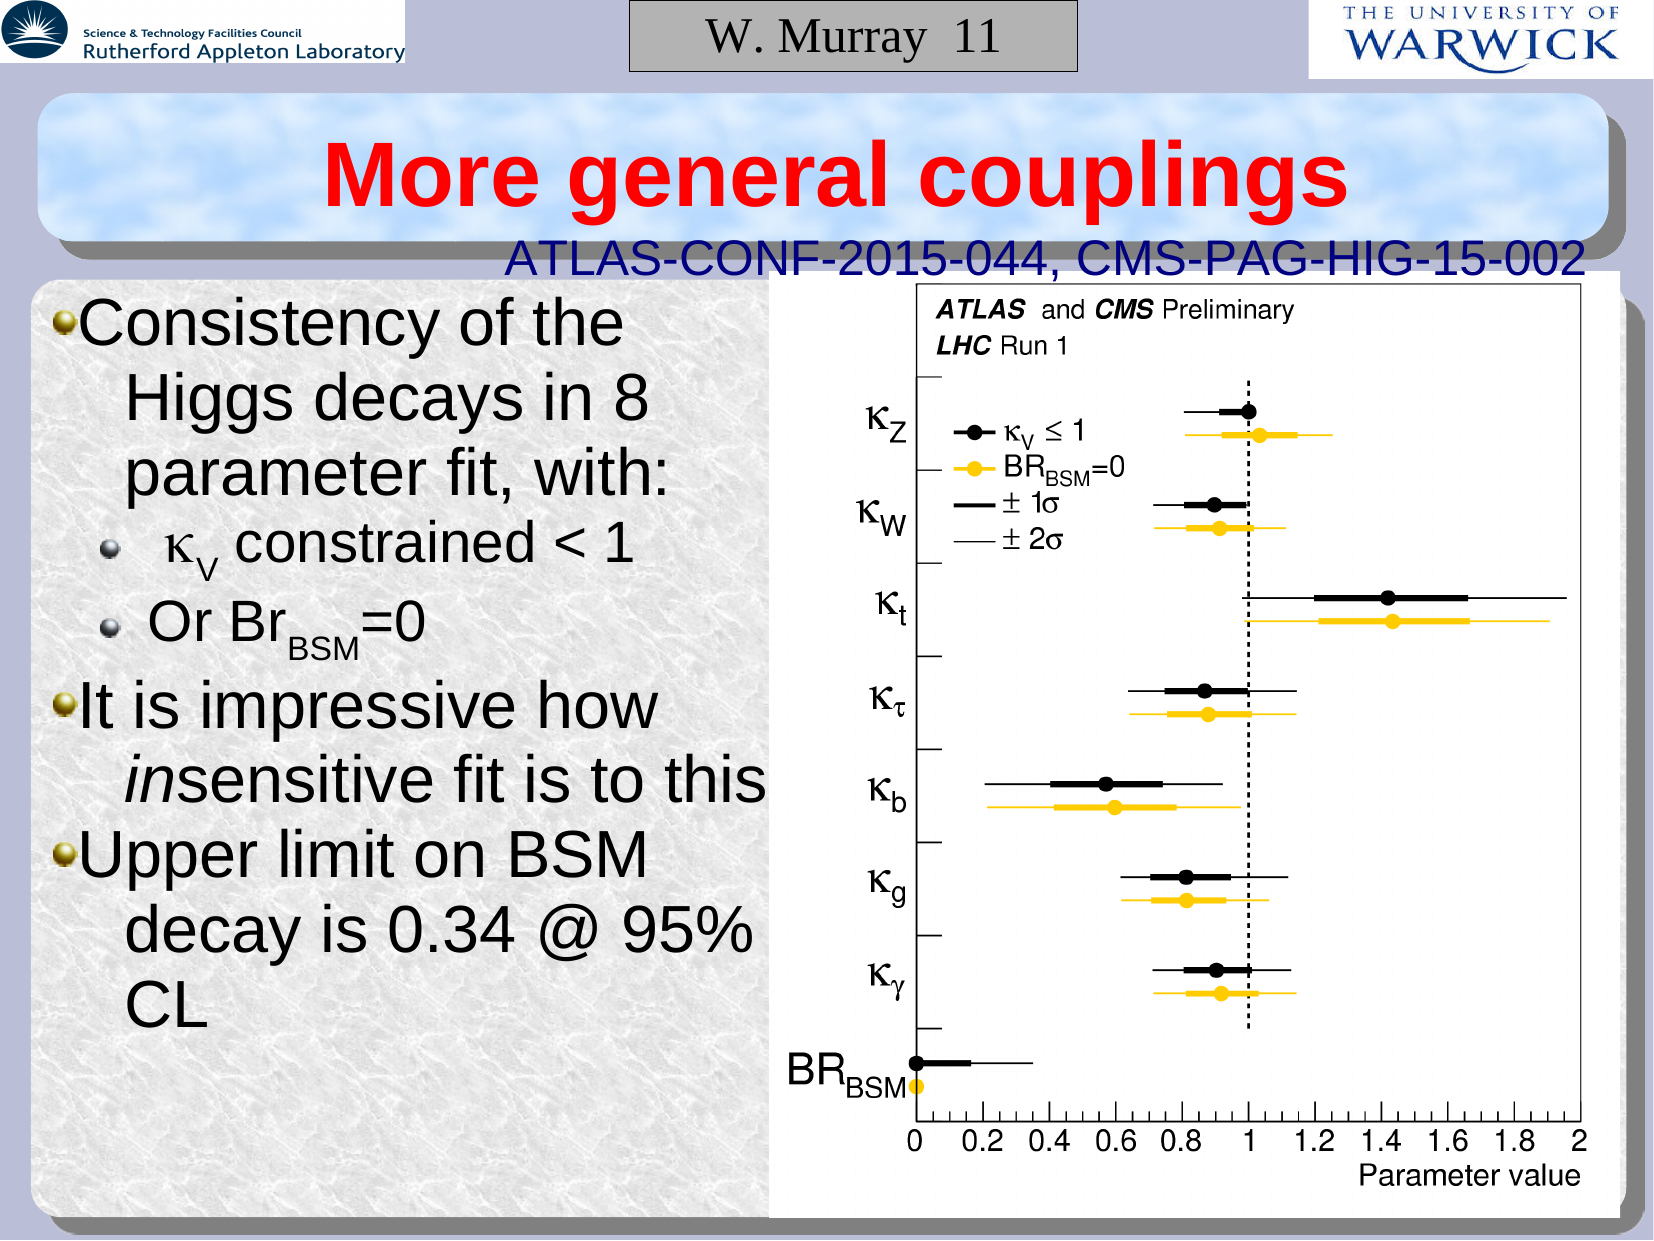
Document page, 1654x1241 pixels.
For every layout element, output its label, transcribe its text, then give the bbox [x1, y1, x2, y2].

list Consistency of the Higgs decays in 8 parameter fit, with: κV constrained < 1 Or BrBSM=0 It is impressive how insensitive fit is to this Upper limit on BSM decay is 0.34 @ 95% CL [53, 285, 769, 1193]
picture [0, 0, 405, 63]
picture [30, 271, 1627, 1218]
text_box ATLAS-CONF-2015-044, CMS-PAG-HIG-15-002 [504, 230, 1604, 287]
title More general couplings [90, 101, 1584, 249]
picture [1308, 0, 1654, 79]
picture [37, 93, 1609, 242]
